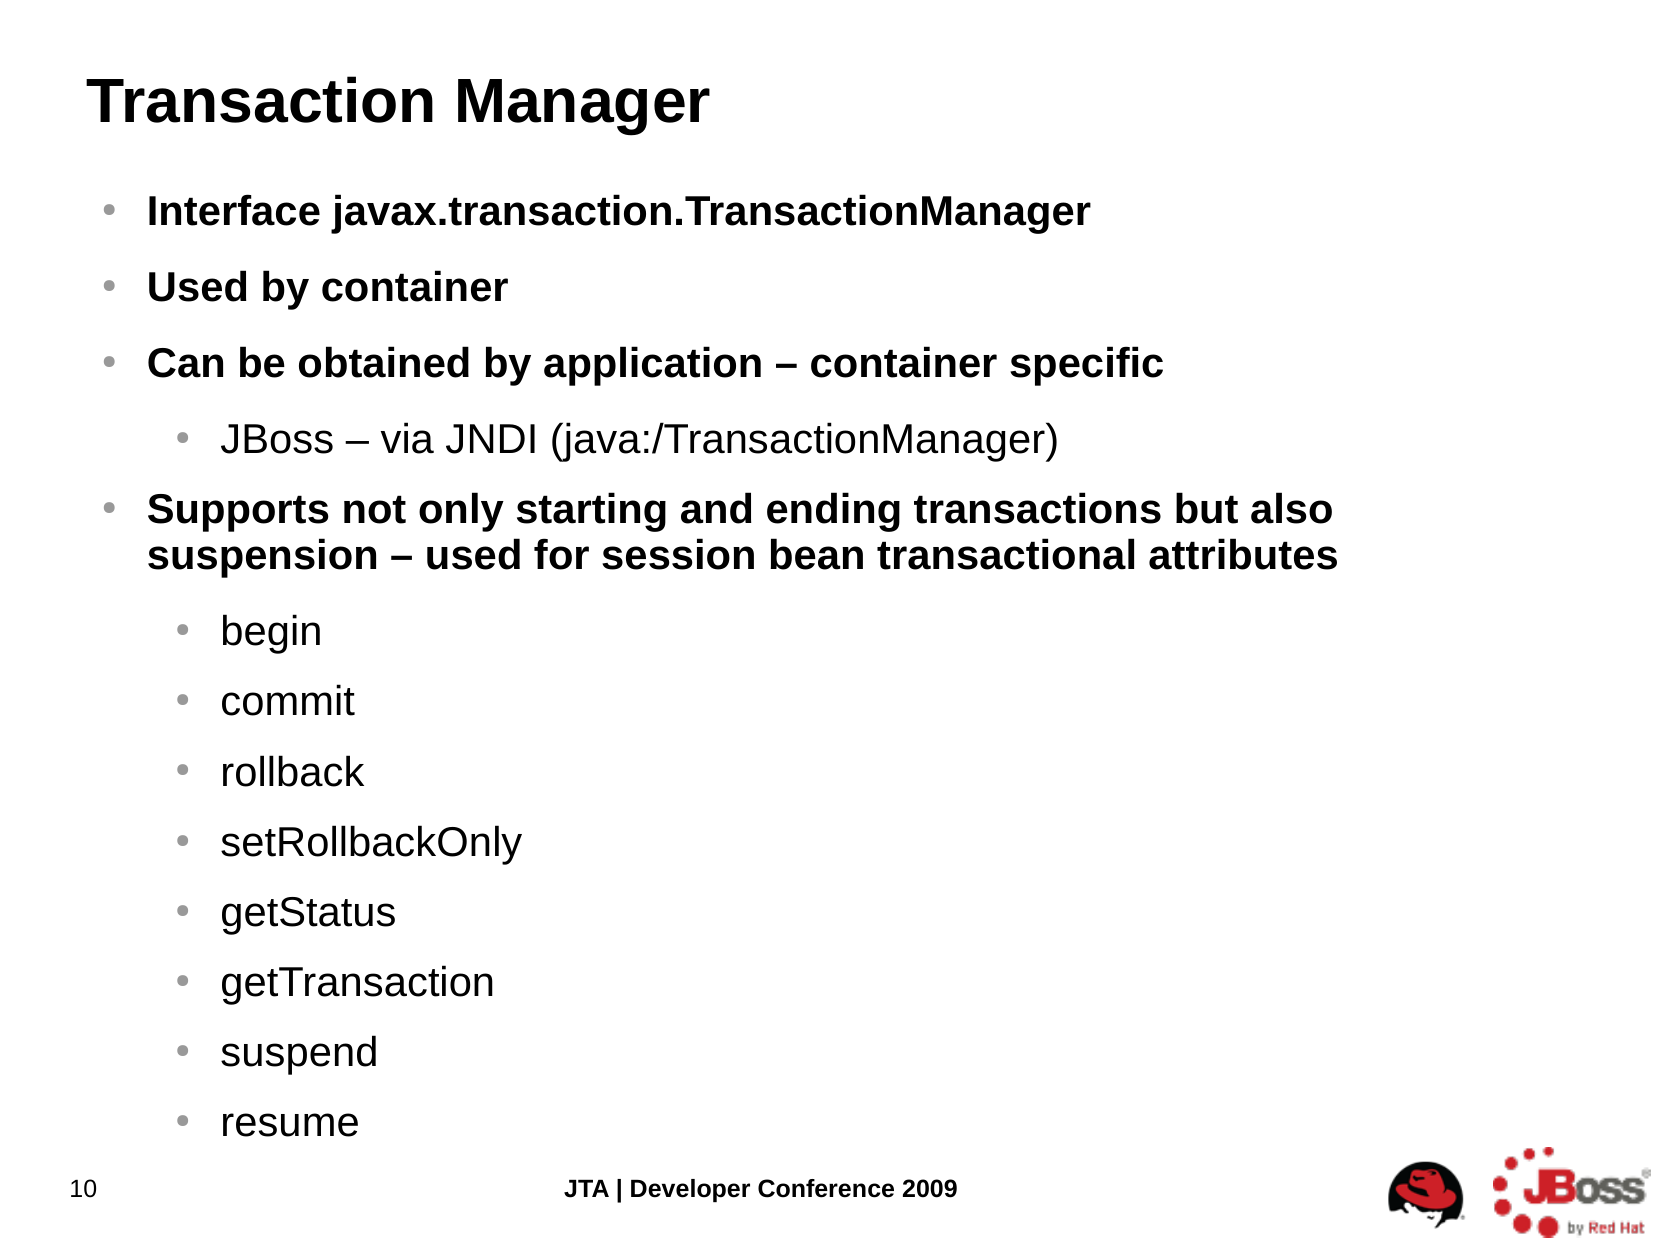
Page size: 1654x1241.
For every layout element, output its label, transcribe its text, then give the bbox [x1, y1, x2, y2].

title Transaction Manager [86, 14, 1576, 187]
picture [1493, 1147, 1651, 1238]
list Interface javax.transaction.TransactionManager Used by container Can be obtained by application – container specific JBoss – via JNDI (java:/TransactionManager) Supports not only starting and ending transactions but also suspension – used for session bean transactional attributes begin commit rollback setRollbackOnly getStatus getTransaction suspend resume [86, 187, 1576, 1146]
picture [1387, 1159, 1471, 1238]
